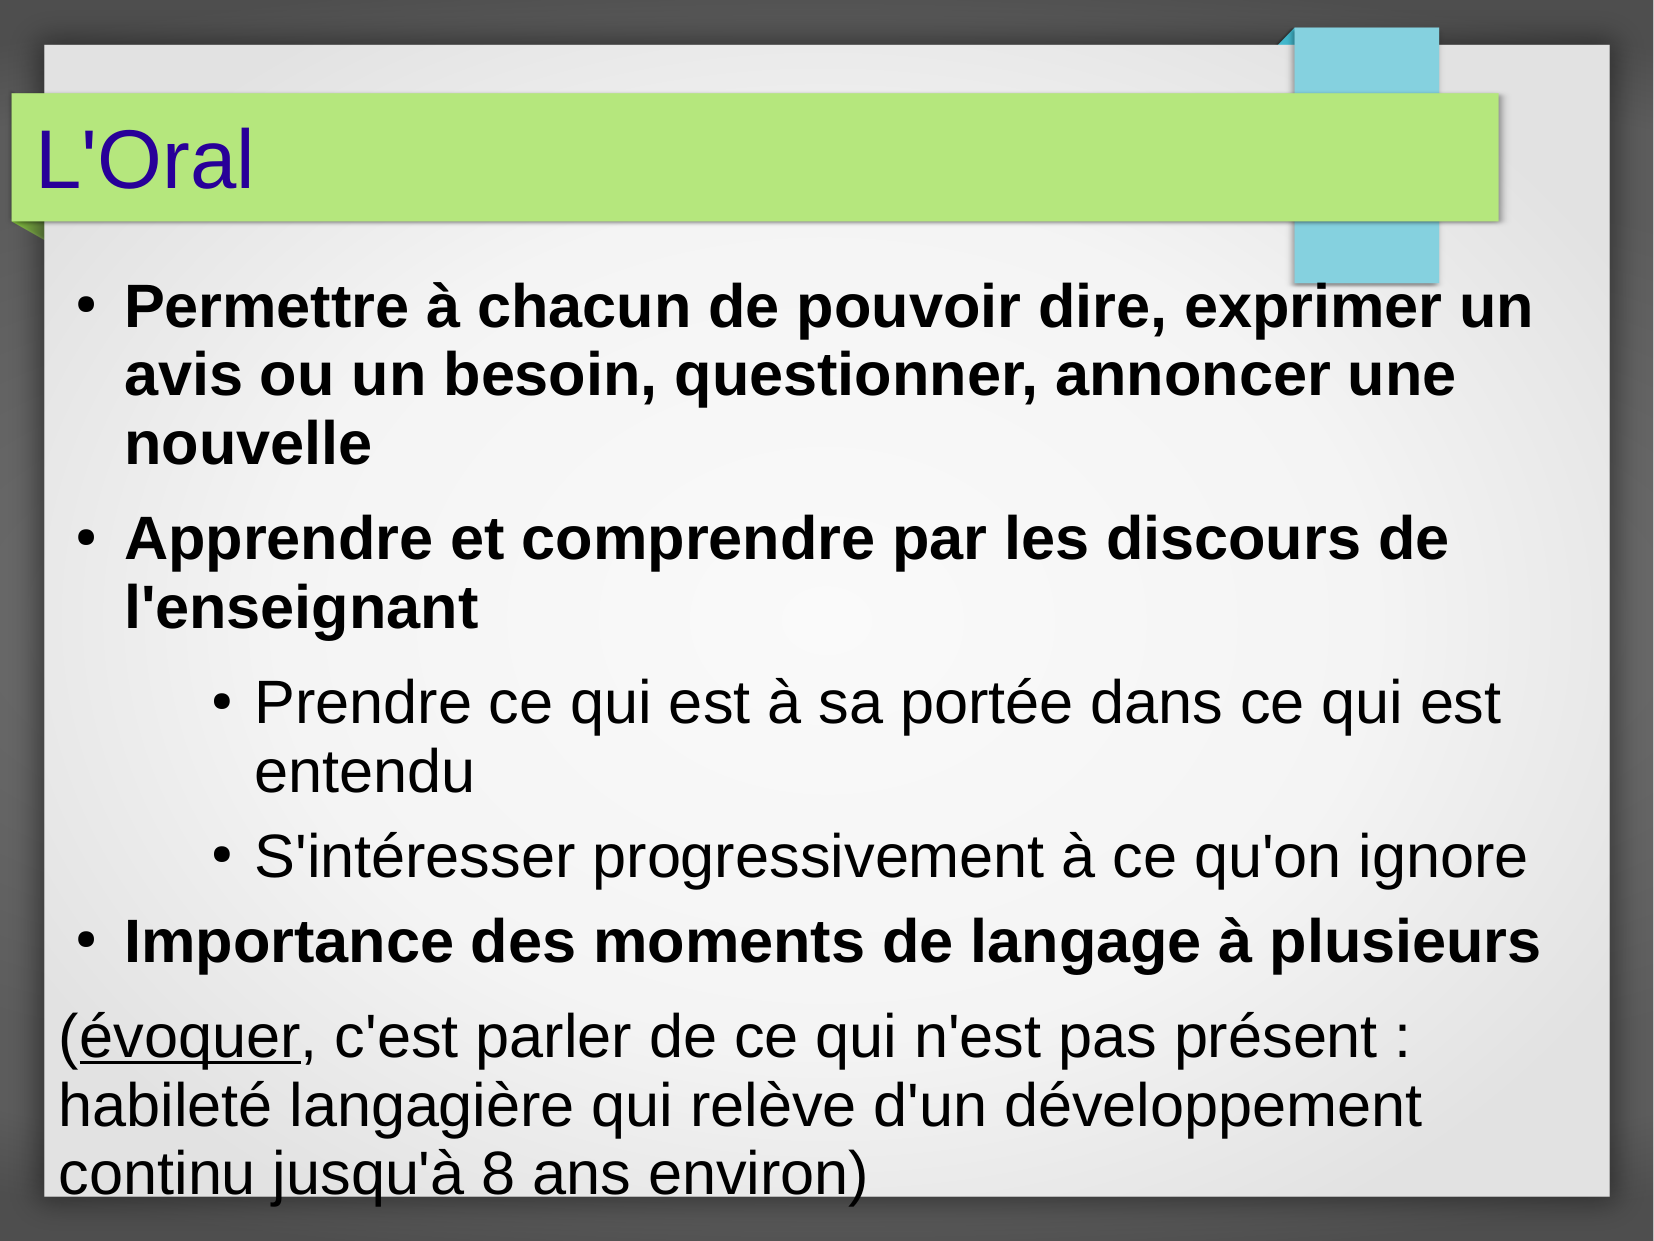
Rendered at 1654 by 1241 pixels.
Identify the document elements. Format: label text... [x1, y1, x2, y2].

title L'Oral [35, 106, 1524, 213]
picture [0, 0, 1654, 1241]
list Permettre à chacun de pouvoir dire, exprimer un avis ou un besoin, questionner, annoncer une nouvelle Apprendre et comprendre par les discours de l'enseignant Prendre ce qui est à sa portée dans ce qui est entendu S'intéresser progressivement à ce qu'on ignore Importance des moments de langage à plusieurs (évoquer, c'est parler de ce qui n'est pas présent : habileté langagière qui relève d'un développement continu jusqu'à 8 ans environ) (cf. « Multiplier les ateliers de langage en petit groupe » - GDEM74) [59, 271, 1619, 1241]
